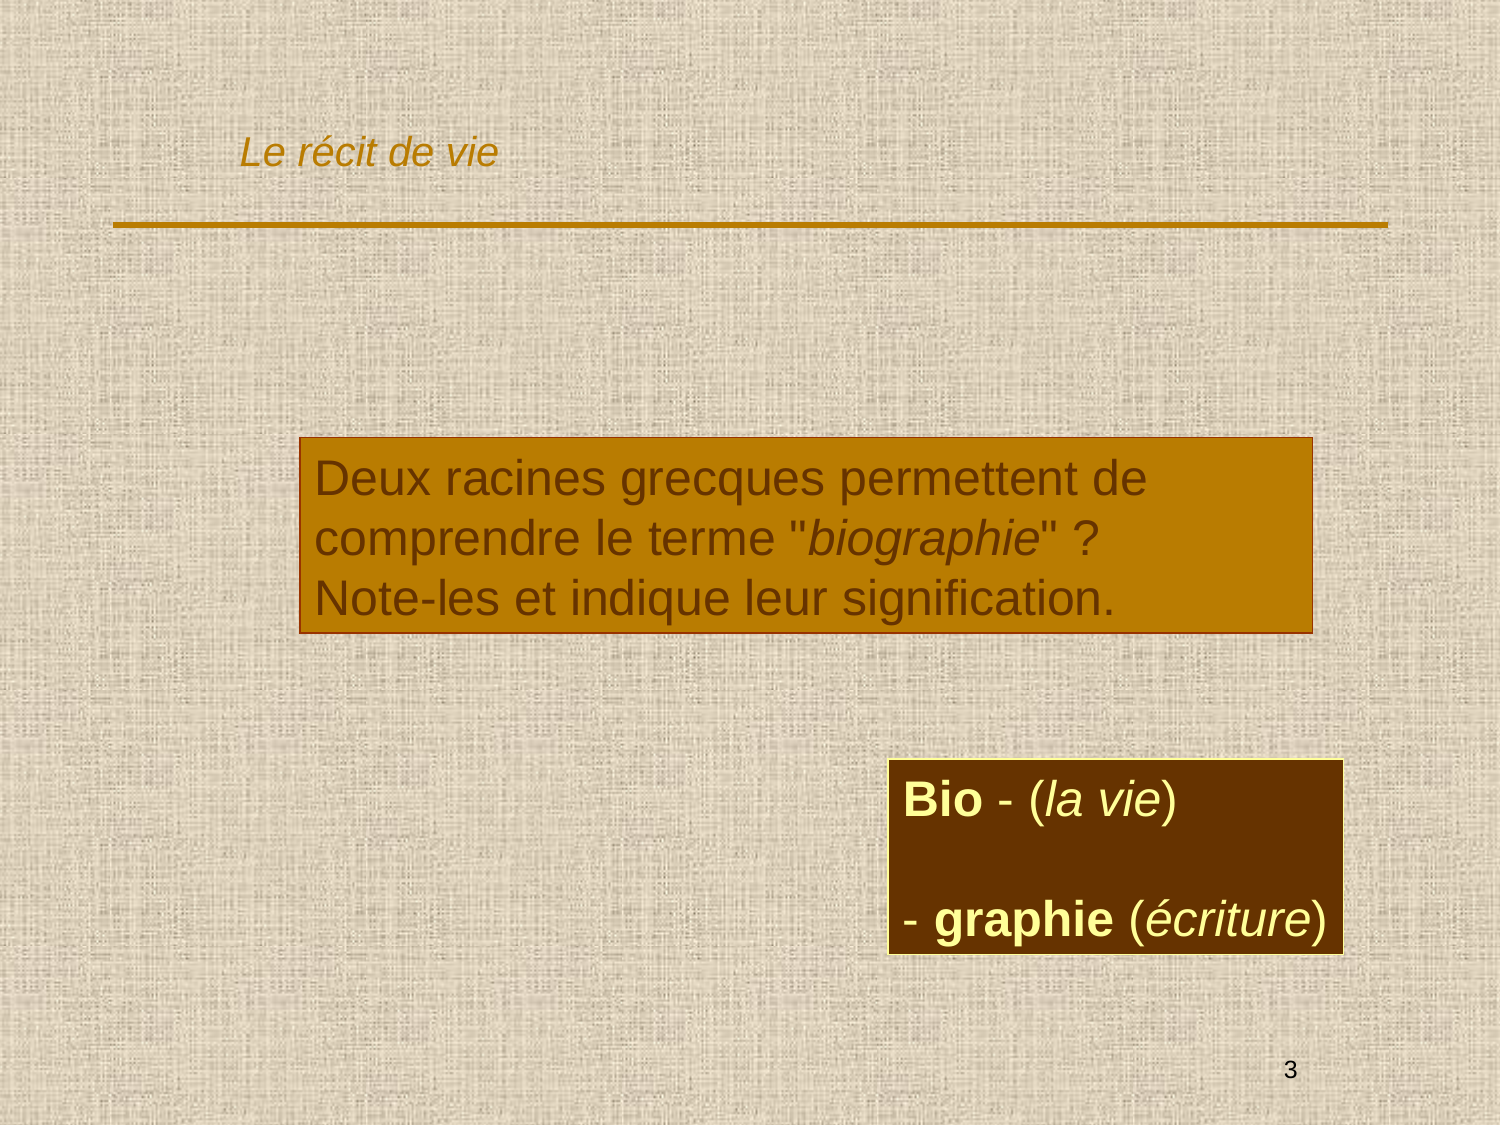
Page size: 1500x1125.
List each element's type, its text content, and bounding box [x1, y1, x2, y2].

text_box Le récit de vie [224, 116, 515, 183]
picture [0, 0, 1500, 1125]
text_box Deux racines grecques permettent de comprendre le terme "biographie" ? Note-les et indique leur signification. [299, 437, 1313, 633]
text_box Bio - (la vie) - graphie (écriture) [888, 759, 1344, 955]
